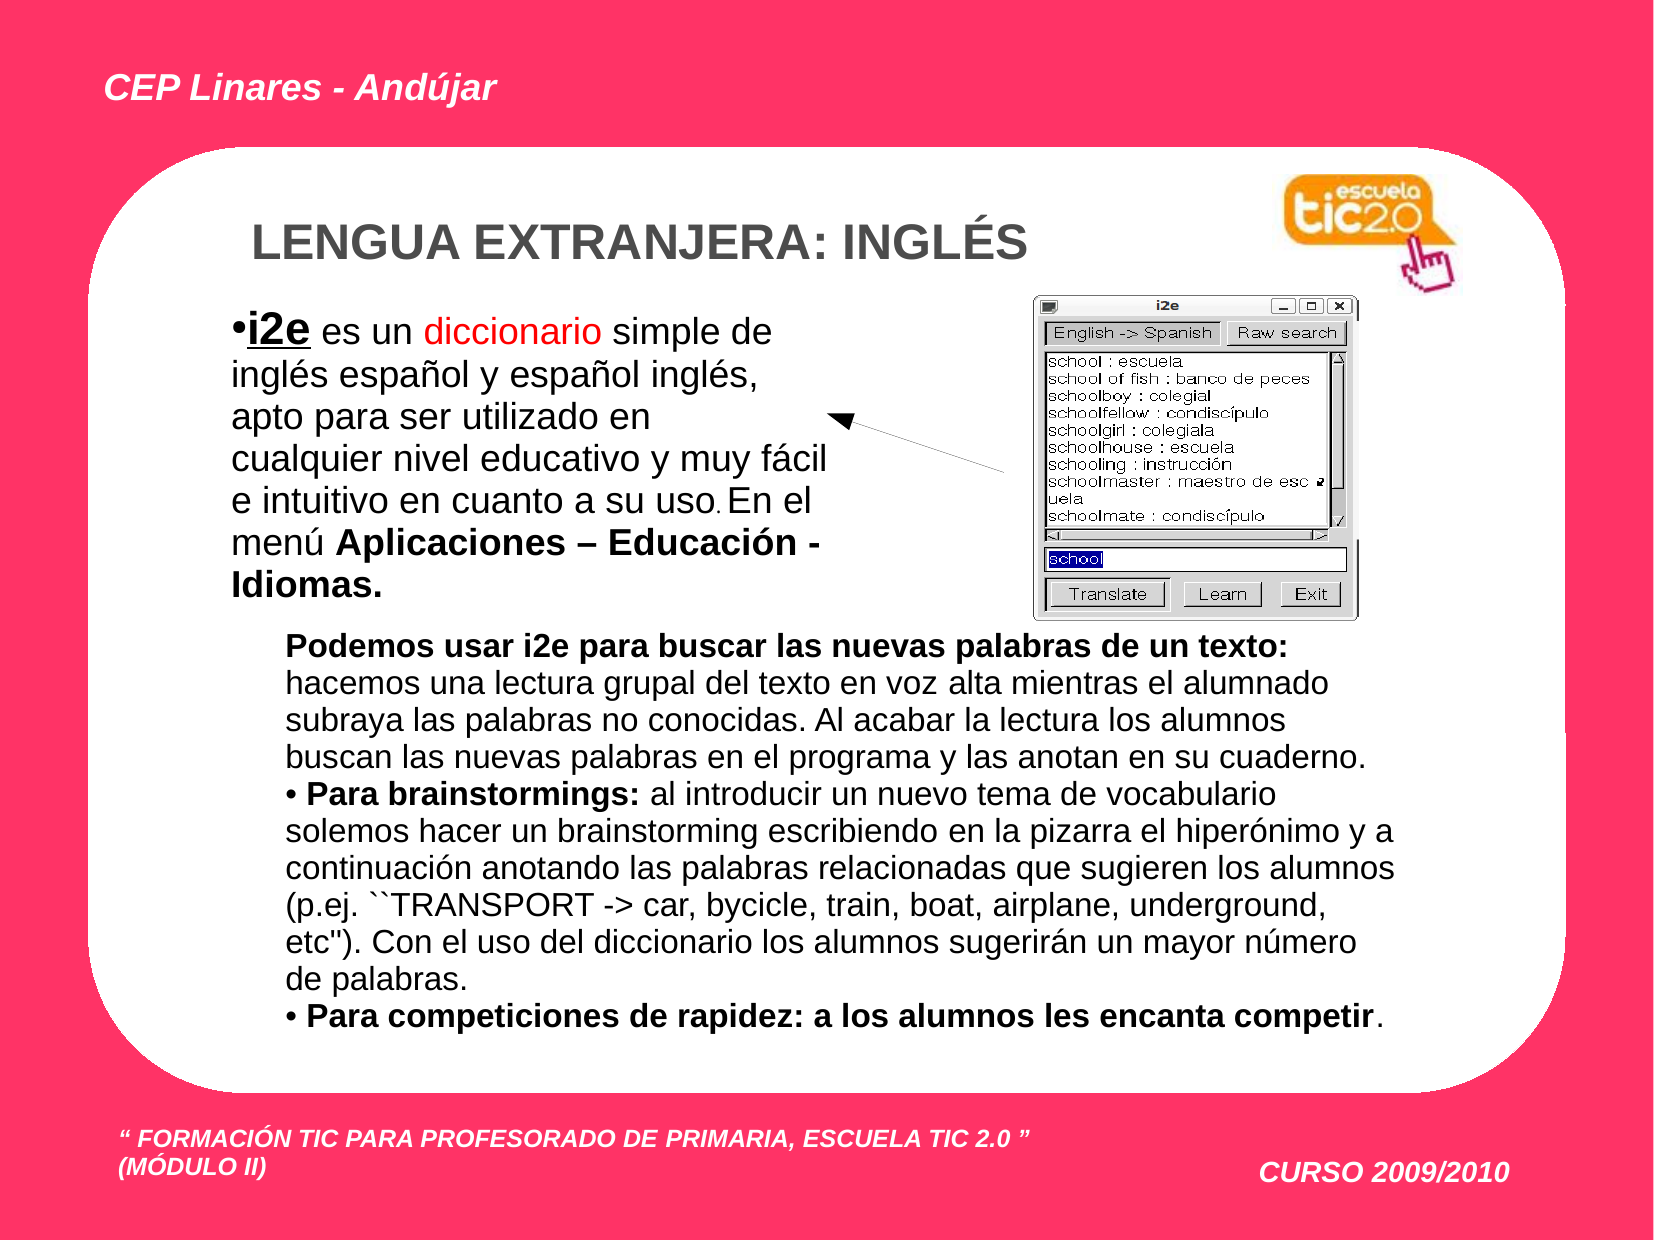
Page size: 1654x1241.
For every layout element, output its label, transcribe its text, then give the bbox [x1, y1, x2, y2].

text_box LENGUA EXTRANJERA: INGLÉS [236, 206, 1152, 279]
text_box Podemos usar i2e para buscar las nuevas palabras de un texto: hacemos una lectura grupal del texto en voz alta mientras el alumnado subraya las palabras no conocidas. Al acabar la lectura los alumnos buscan las nuevas palabras en el programa y las anotan en su cuaderno. • Para brainstormings: al introducir un nuevo tema de vocabulario solemos hacer un brainstorming escribiendo en la pizarra el hiperónimo y a continuación anotando las palabras relacionadas que sugieren los alumnos (p.ej. ``TRANSPORT -> car, bycicle, train, boat, airplane, underground, etc''). Con el uso del diccionario los alumnos sugerirán un mayor número de palabras. • Para competiciones de rapidez: a los alumnos les encanta competir. [270, 620, 1418, 1048]
text_box i2e es un diccionario simple de inglés español y español inglés, apto para ser utilizado en cualquier nivel educativo y muy fácil e intuitivo en cuanto a su uso. En el menú Aplicaciones – Educación - Idiomas. [216, 295, 857, 618]
picture [1033, 174, 1463, 620]
